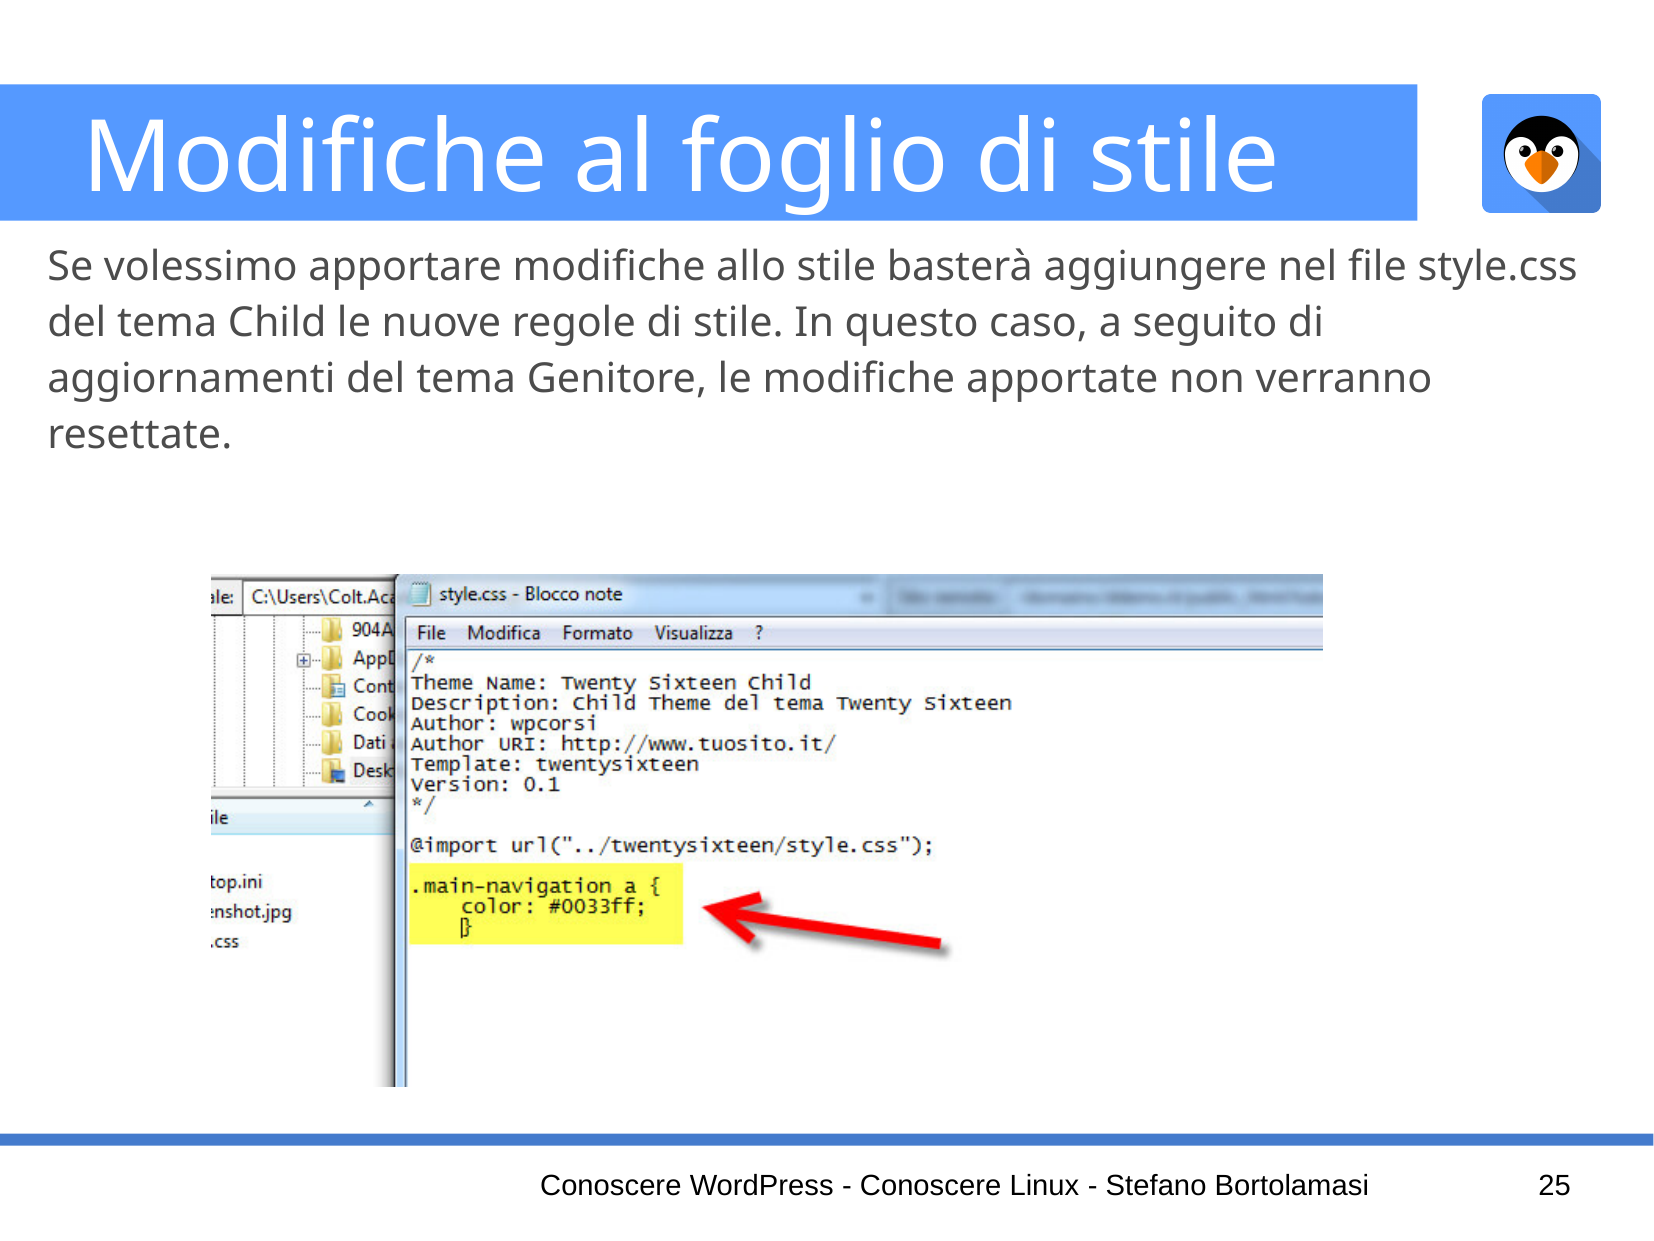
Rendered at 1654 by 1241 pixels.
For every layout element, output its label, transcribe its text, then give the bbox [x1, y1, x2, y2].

title Modifiche al foglio di stile [0, 91, 1418, 214]
text_box Se volessimo apportare modifiche allo stile basterà aggiungere nel file style.css del tema Child le nuove regole di stile. In questo caso, a seguito di aggiornamenti del tema Genitore, le modifiche apportate non verranno resettate. [3, 236, 1595, 461]
picture [211, 574, 1323, 1087]
picture [1482, 94, 1601, 213]
